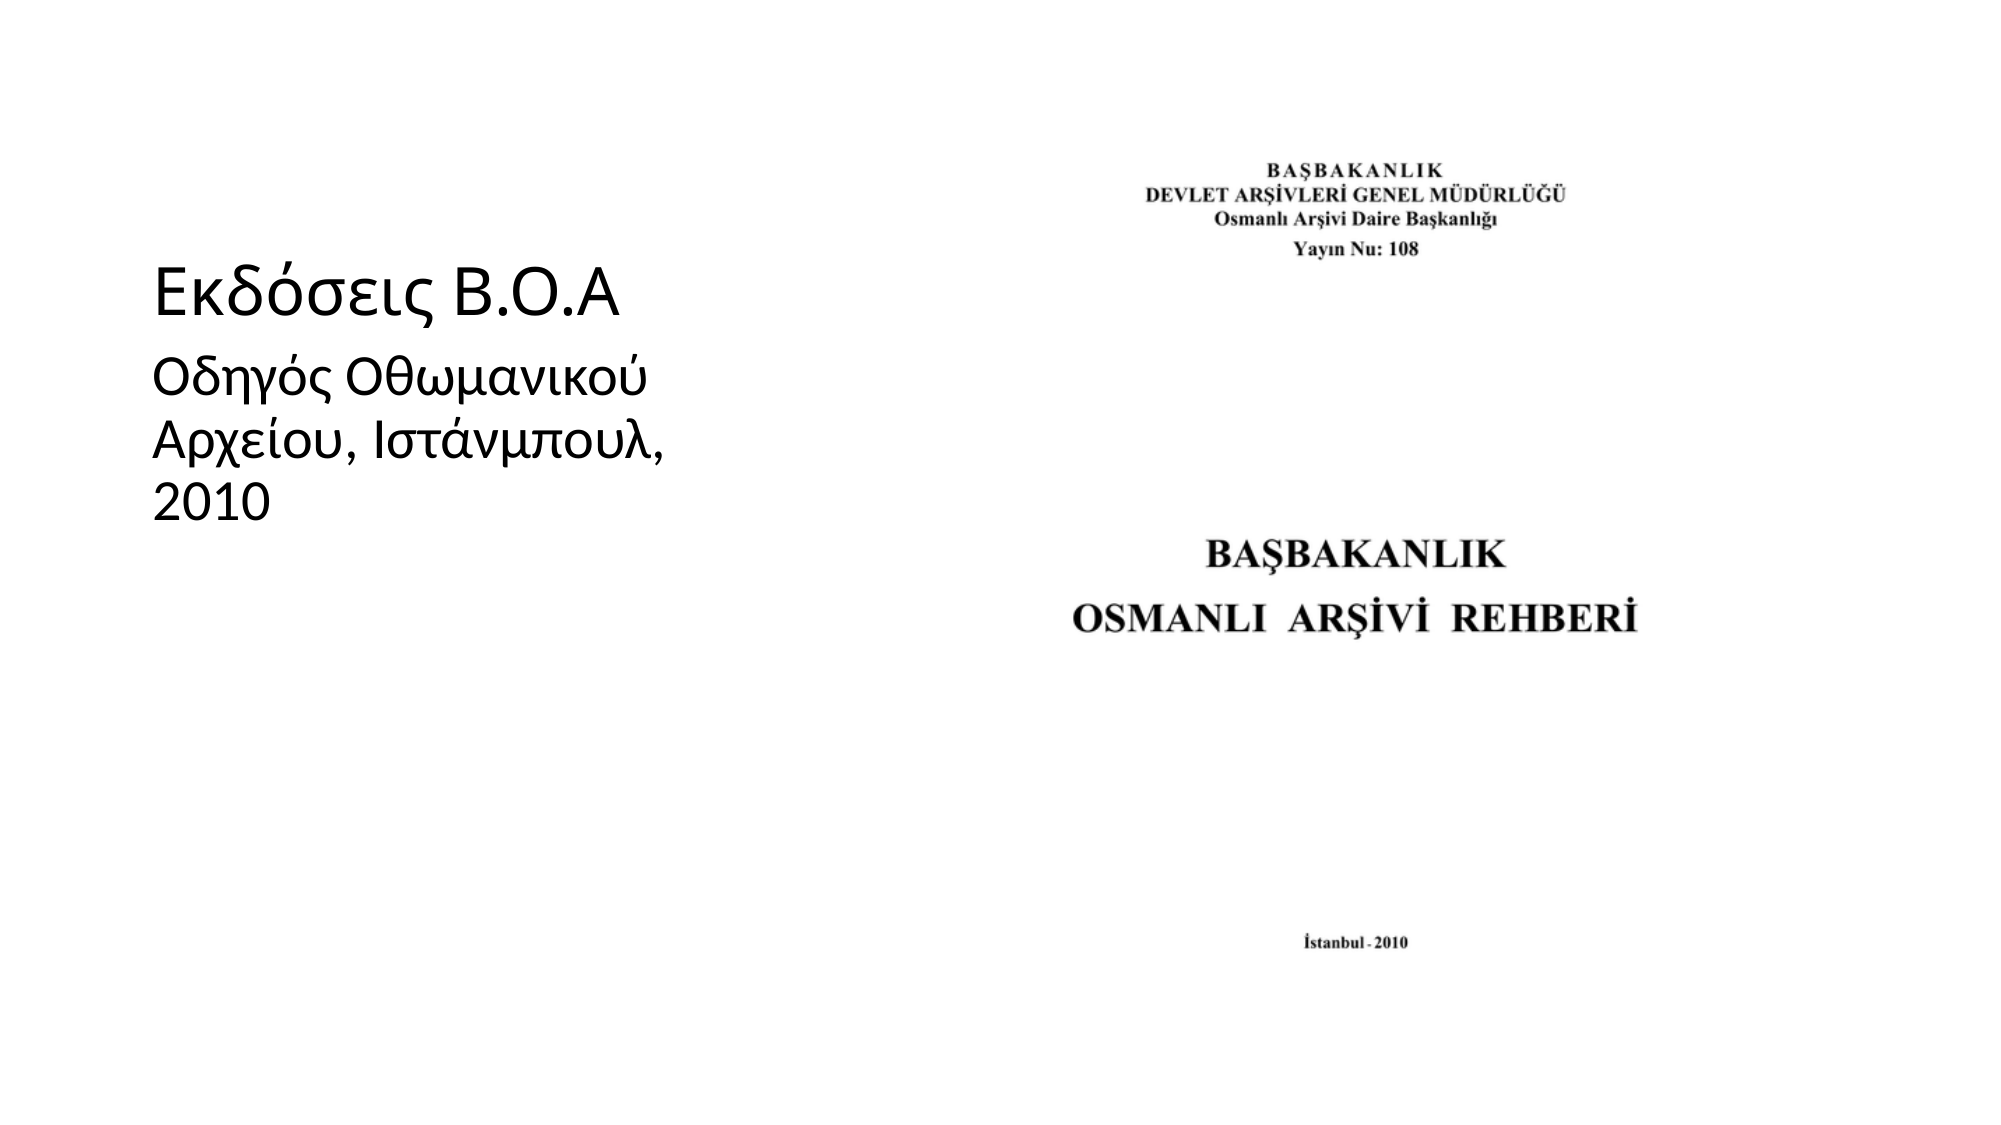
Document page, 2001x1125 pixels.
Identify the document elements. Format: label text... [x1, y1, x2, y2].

title Εκδόσεις Β.Ο.Α [137, 75, 783, 337]
picture [850, 161, 1863, 962]
list Οδηγός Οθωμανικού Αρχείου, Ιστάνμπουλ, 2010 [137, 337, 783, 963]
